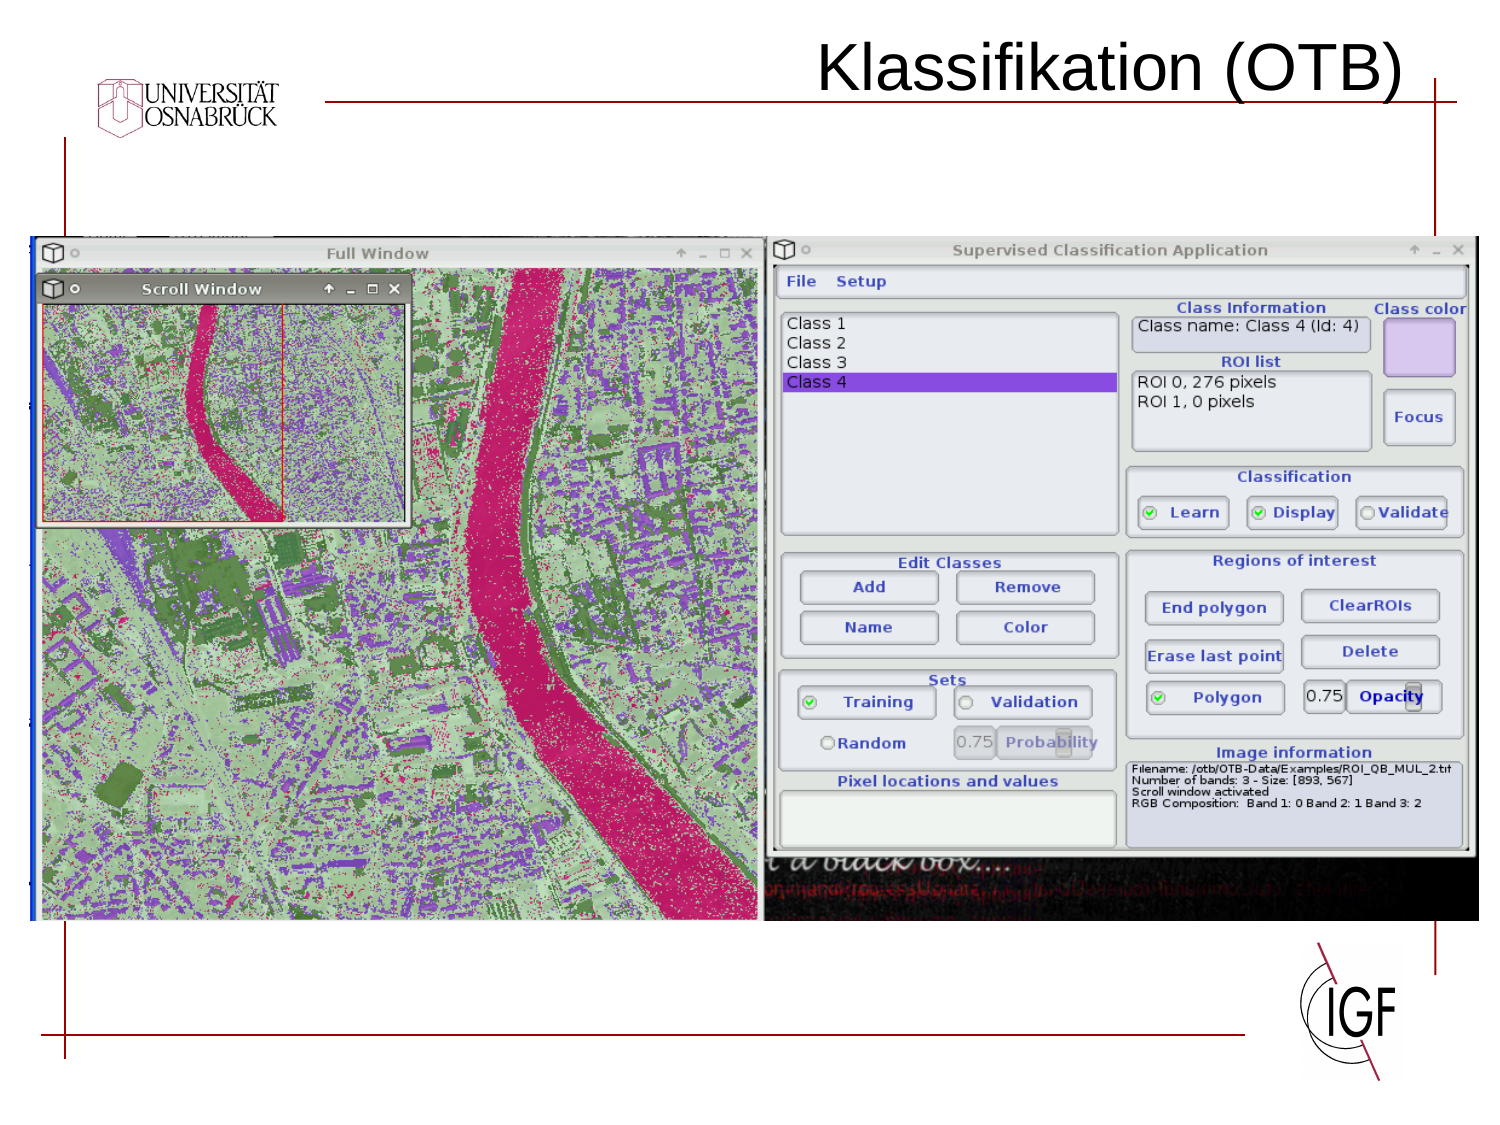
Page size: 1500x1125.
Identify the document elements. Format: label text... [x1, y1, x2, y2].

picture [1300, 942, 1404, 1081]
picture [29, 236, 1479, 921]
title Klassifikation (OTB) [520, 4, 1421, 130]
picture [97, 79, 279, 138]
